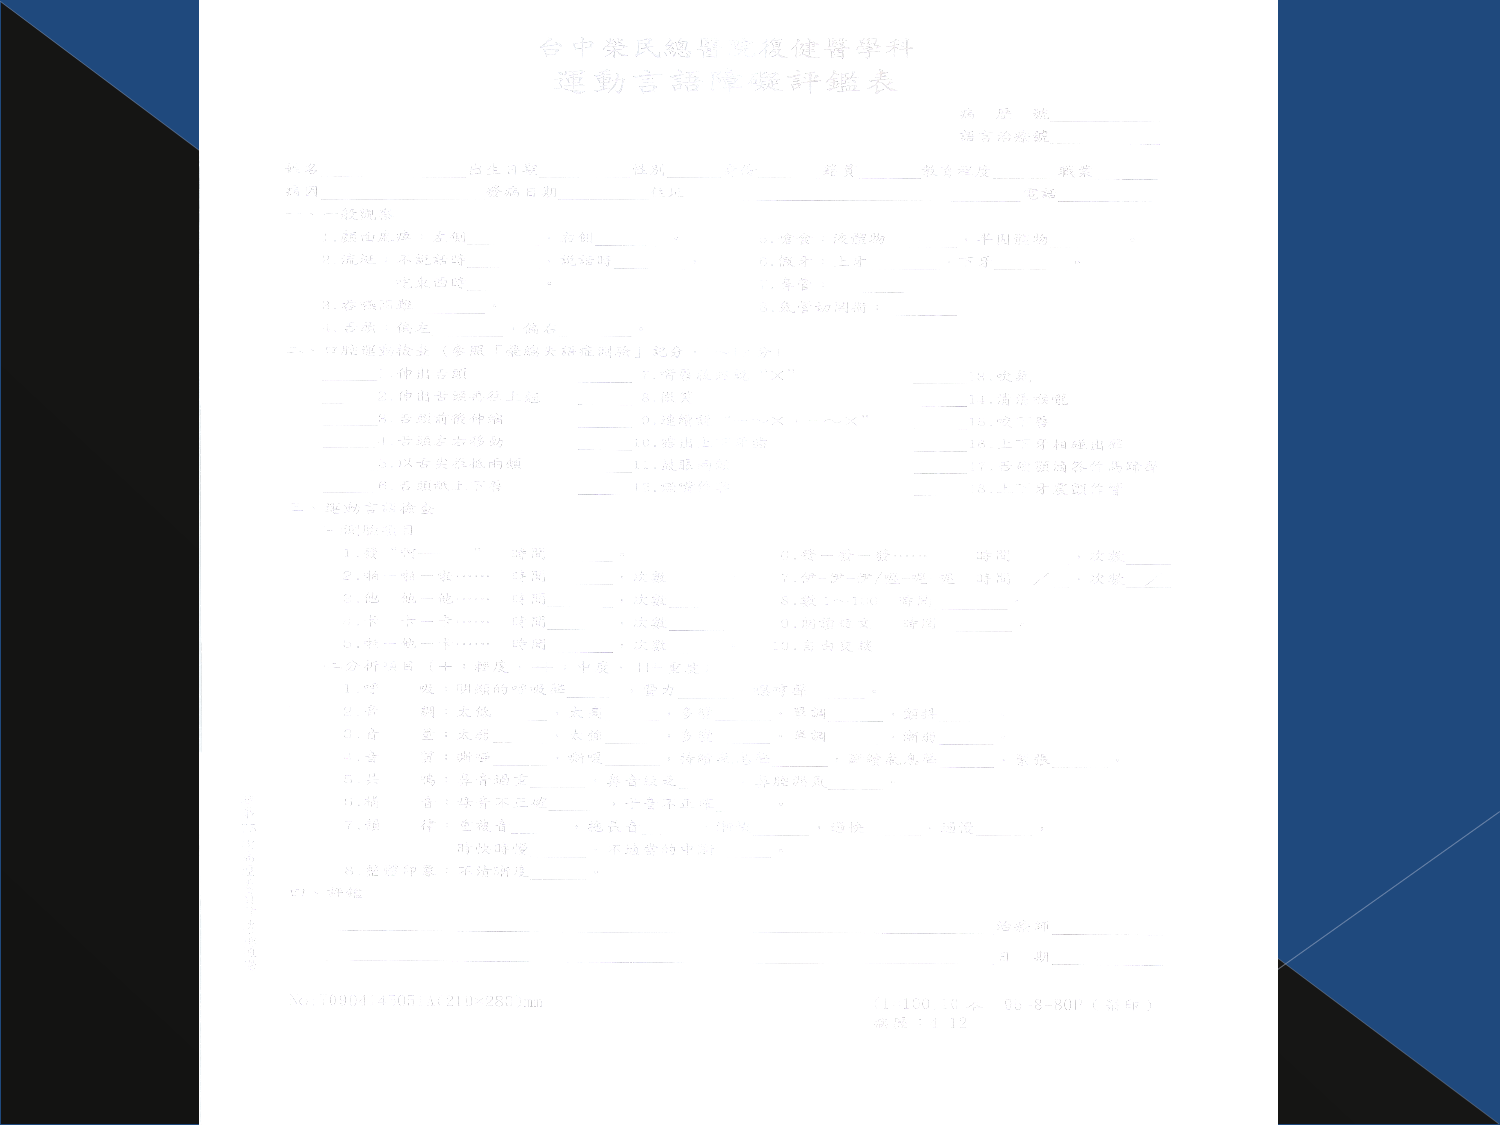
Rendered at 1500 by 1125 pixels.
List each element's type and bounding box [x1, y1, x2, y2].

picture [199, 0, 1278, 1125]
